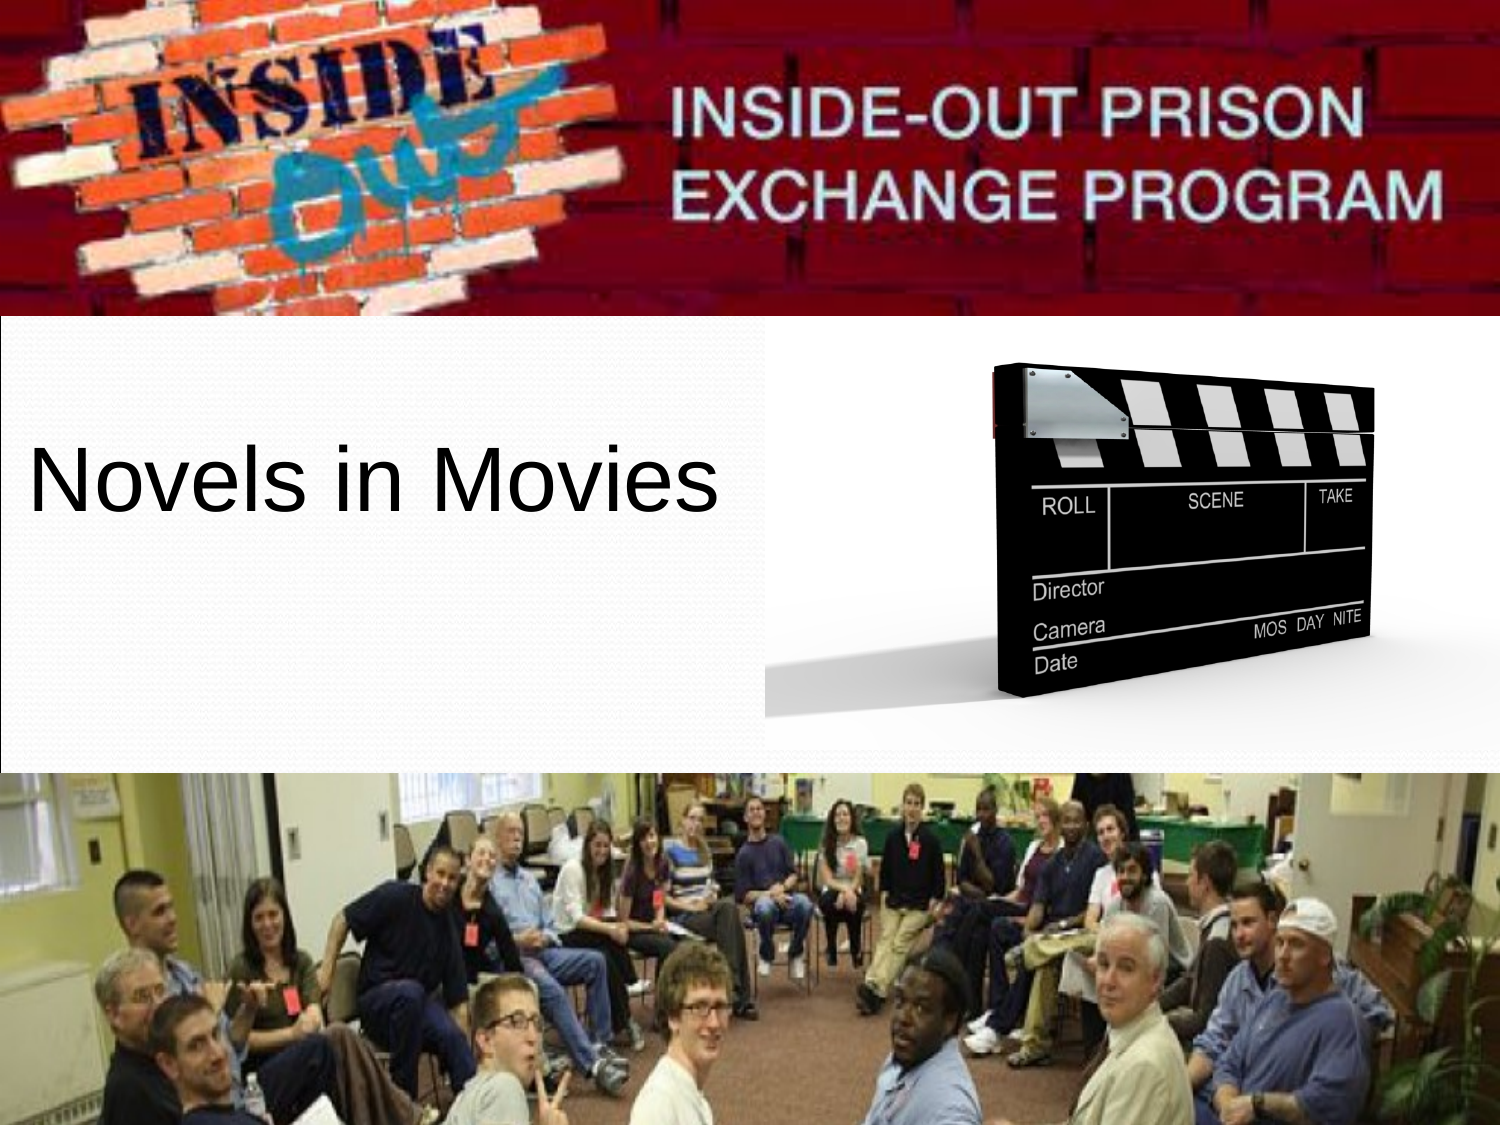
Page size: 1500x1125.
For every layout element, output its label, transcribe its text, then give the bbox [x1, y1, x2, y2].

picture [0, 0, 1500, 773]
text_box Novels in Movies [0, 412, 751, 538]
text_box [0, 773, 1500, 1125]
